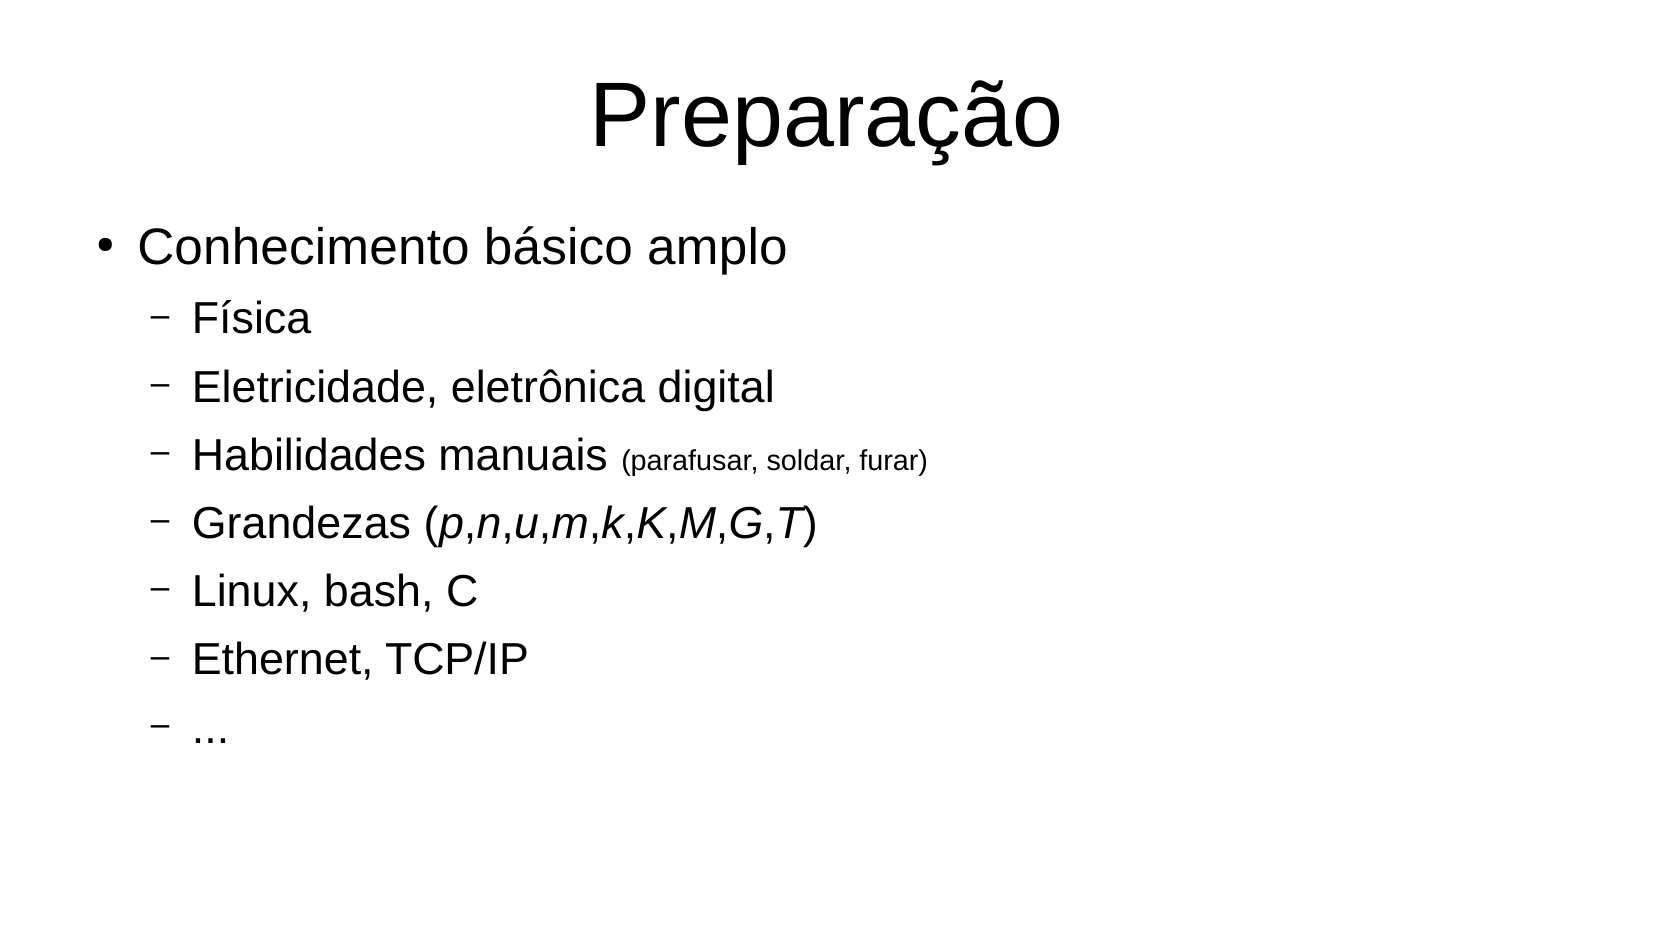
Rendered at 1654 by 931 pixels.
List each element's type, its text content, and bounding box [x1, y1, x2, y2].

list Conhecimento básico amplo Física Eletricidade, eletrônica digital Habilidades manuais (parafusar, soldar, furar) Grandezas (p,n,u,m,k,K,M,G,T) Linux, bash, C Ethernet, TCP/IP ... [82, 217, 1571, 758]
title Preparação [82, 37, 1571, 193]
